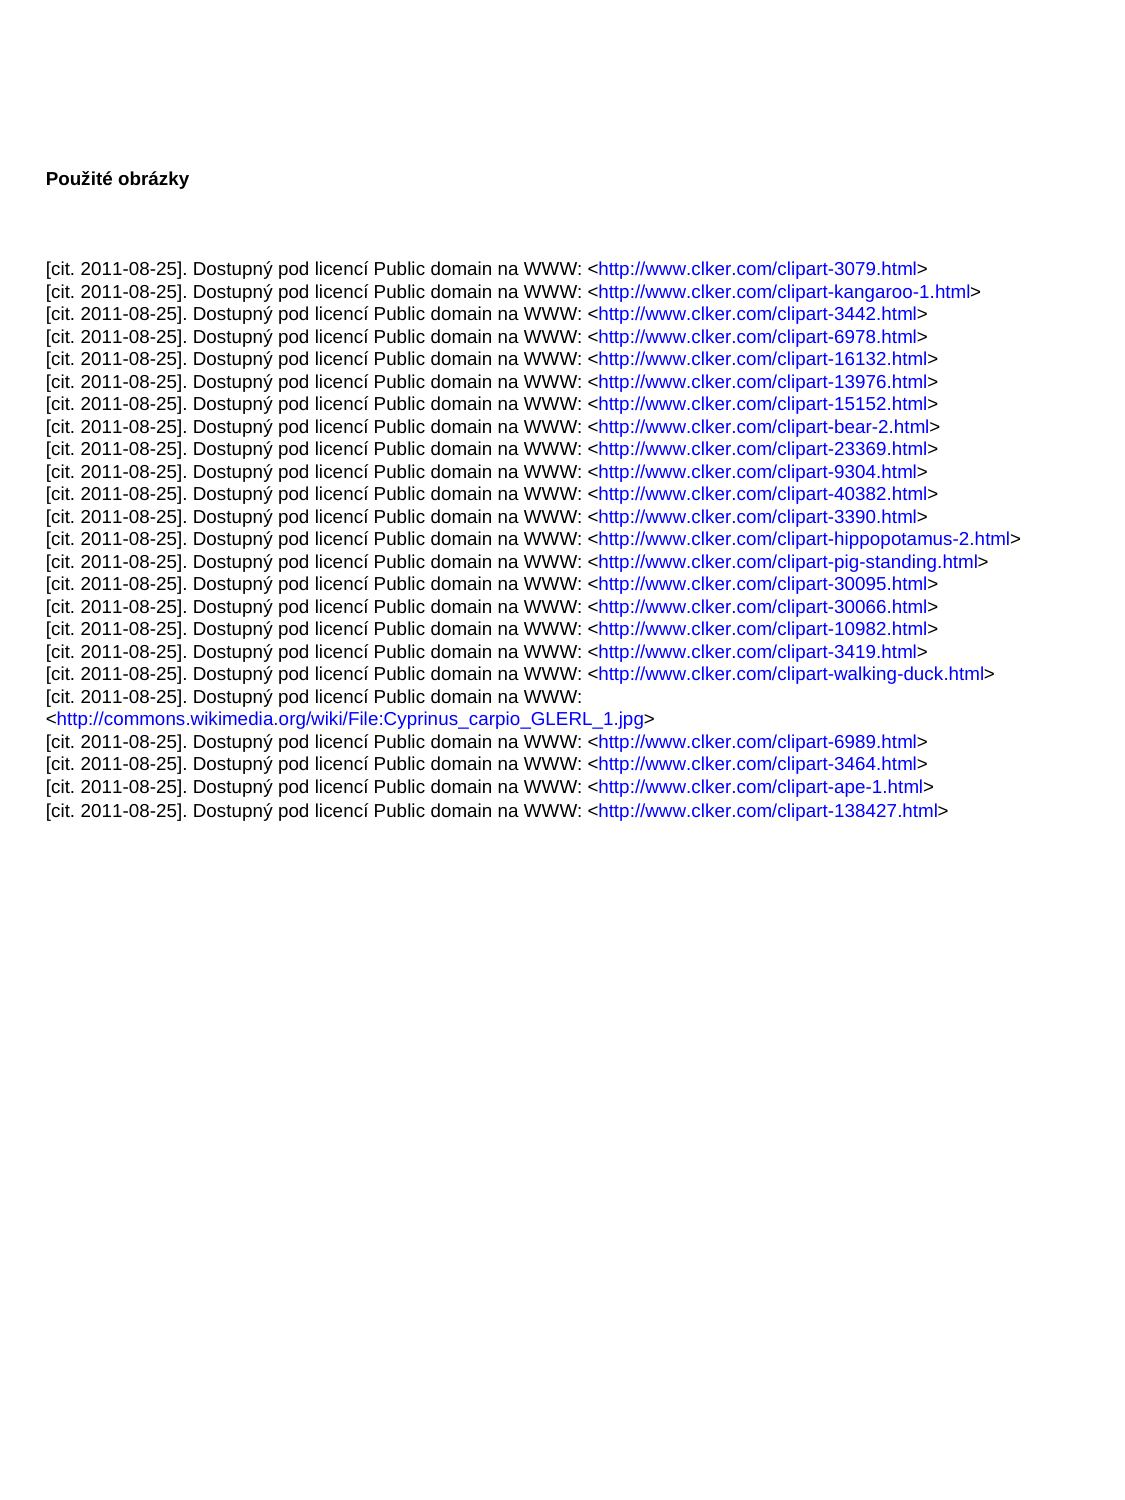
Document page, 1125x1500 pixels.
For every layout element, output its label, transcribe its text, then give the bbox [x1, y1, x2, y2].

text_box Použité obrázky [cit. 2011-08-25]. Dostupný pod licencí Public domain na WWW: <http://www.clker.com/clipart-3079.html> [cit. 2011-08-25]. Dostupný pod licencí Public domain na WWW: <http://www.clker.com/clipart-kangaroo-1.html> [cit. 2011-08-25]. Dostupný pod licencí Public domain na WWW: <http://www.clker.com/clipart-3442.html> [cit. 2011-08-25]. Dostupný pod licencí Public domain na WWW: <http://www.clker.com/clipart-6978.html> [cit. 2011-08-25]. Dostupný pod licencí Public domain na WWW: <http://www.clker.com/clipart-16132.html> [cit. 2011-08-25]. Dostupný pod licencí Public domain na WWW: <http://www.clker.com/clipart-13976.html> [cit. 2011-08-25]. Dostupný pod licencí Public domain na WWW: <http://www.clker.com/clipart-15152.html> [cit. 2011-08-25]. Dostupný pod licencí Public domain na WWW: <http://www.clker.com/clipart-bear-2.html> [cit. 2011-08-25]. Dostupný pod licencí Public domain na WWW: <http://www.clker.com/clipart-23369.html> [cit. 2011-08-25]. Dostupný pod licencí Public domain na WWW: <http://www.clker.com/clipart-9304.html> [cit. 2011-08-25]. Dostupný pod licencí Public domain na WWW: <http://www.clker.com/clipart-40382.html> [cit. 2011-08-25]. Dostupný pod licencí Public domain na WWW: <http://www.clker.com/clipart-3390.html> [cit. 2011-08-25]. Dostupný pod licencí Public domain na WWW: <http://www.clker.com/clipart-hippopotamus-2.html> [cit. 2011-08-25]. Dostupný pod licencí Public domain na WWW: <http://www.clker.com/clipart-pig-standing.html> [cit. 2011-08-25]. Dostupný pod licencí Public domain na WWW: <http://www.clker.com/clipart-30095.html> [cit. 2011-08-25]. Dostupný pod licencí Public domain na WWW: <http://www.clker.com/clipart-30066.html> [cit. 2011-08-25]. Dostupný pod licencí Public domain na WWW: <http://www.clker.com/clipart-10982.html> [cit. 2011-08-25]. Dostupný pod licencí Public domain na WWW: <http://www.clker.com/clipart-3419.html> [cit. 2011-08-25]. Dostupný pod licencí Public domain na WWW: <http://www.clker.com/clipart-walking-duck.html> [cit. 2011-08-25]. Dostupný pod licencí Public domain na WWW: <http://commons.wikimedia.org/wiki/File:Cyprinus_carpio_GLERL_1.jpg> [cit. 2011-08-25]. Dostupný pod licencí Public domain na WWW: <http://www.clker.com/clipart-6989.html> [cit. 2011-08-25]. Dostupný pod licencí Public domain na WWW: <http://www.clker.com/clipart-3464.html> [cit. 2011-08-25]. Dostupný pod licencí Public domain na WWW: <http://www.clker.com/clipart-ape-1.html> [cit. 2011-08-25]. Dostupný pod licencí Public domain na WWW: <http://www.clker.com/clipart-138427.html> [31, 159, 1083, 830]
